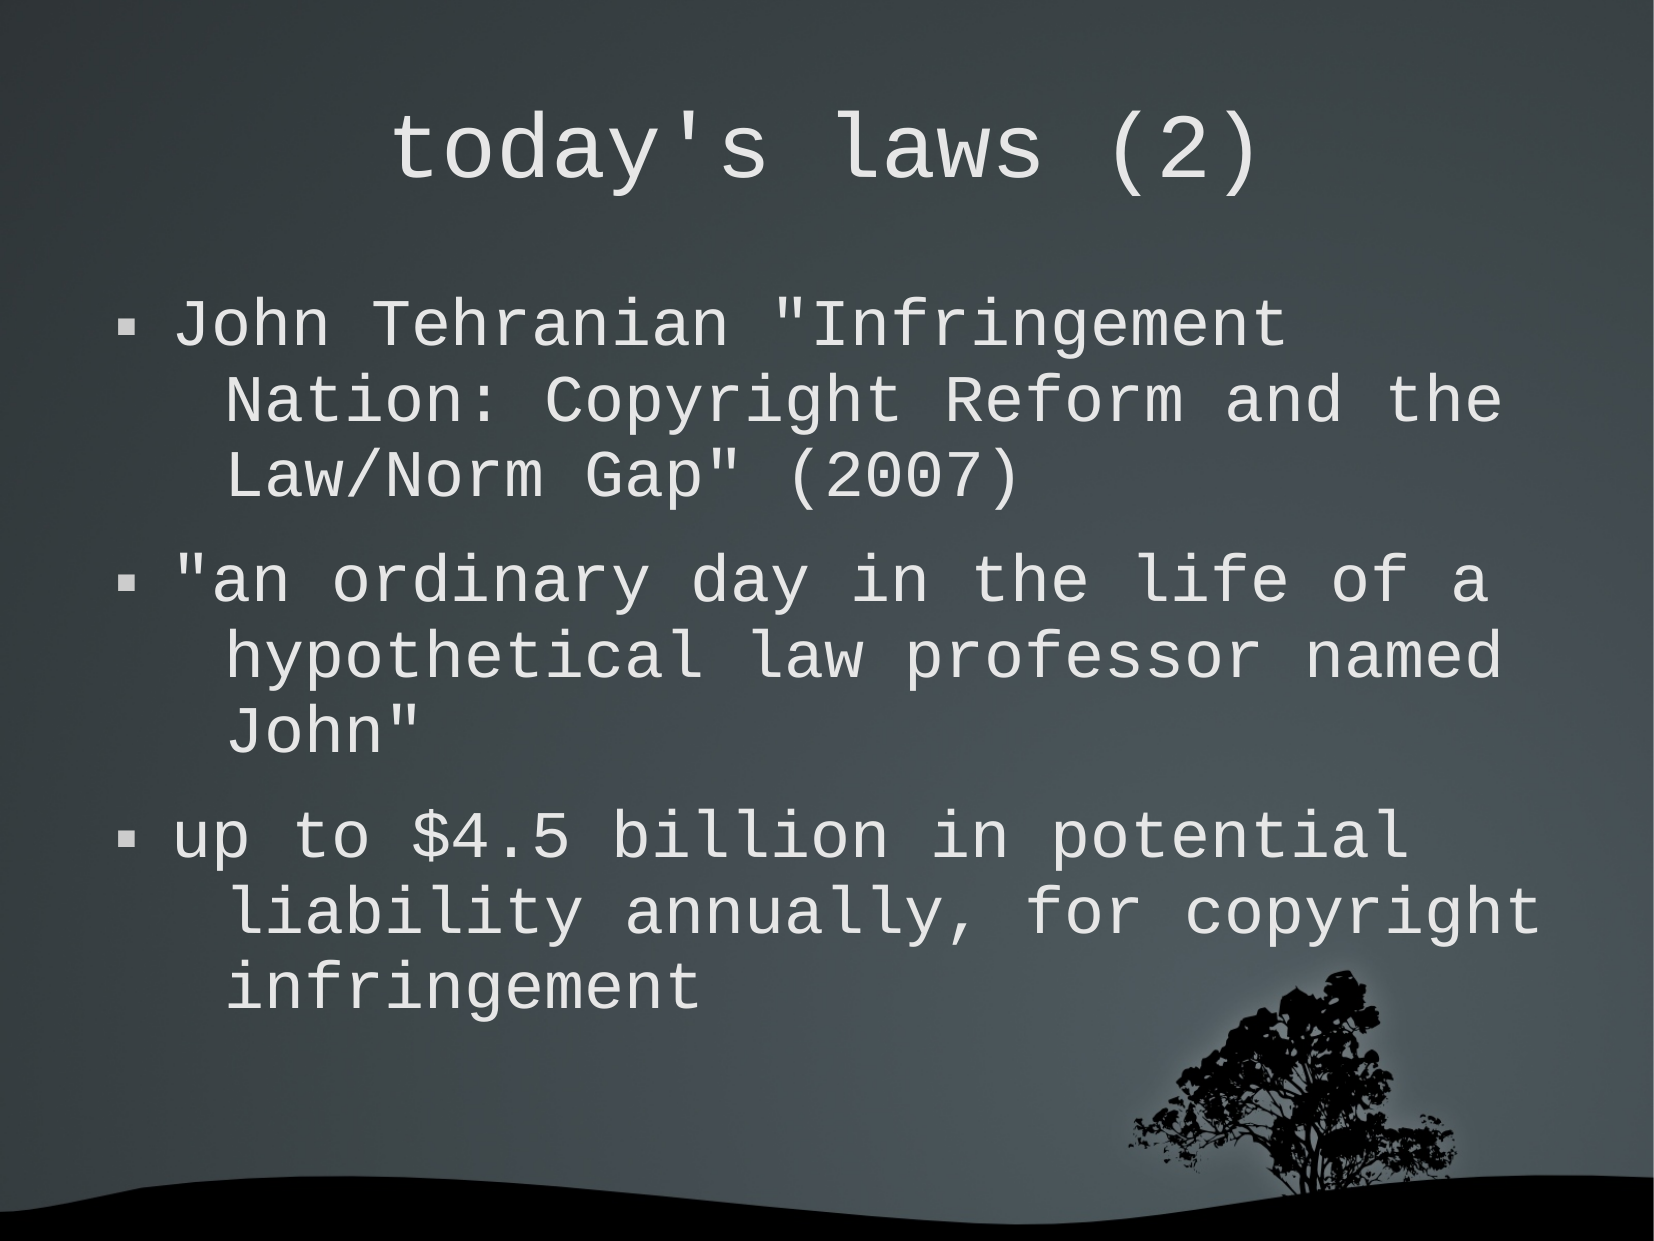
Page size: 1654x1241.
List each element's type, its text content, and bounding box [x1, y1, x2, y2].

list John Tehranian "Infringement Nation: Copyright Reform and the Law/Norm Gap" (2007) "an ordinary day in the life of a hypothetical law professor named John" up to $4.5 billion in potential liability annually, for copyright infringement [82, 290, 1571, 1134]
picture [0, 0, 1654, 1241]
title today's laws (2) [82, 49, 1571, 257]
